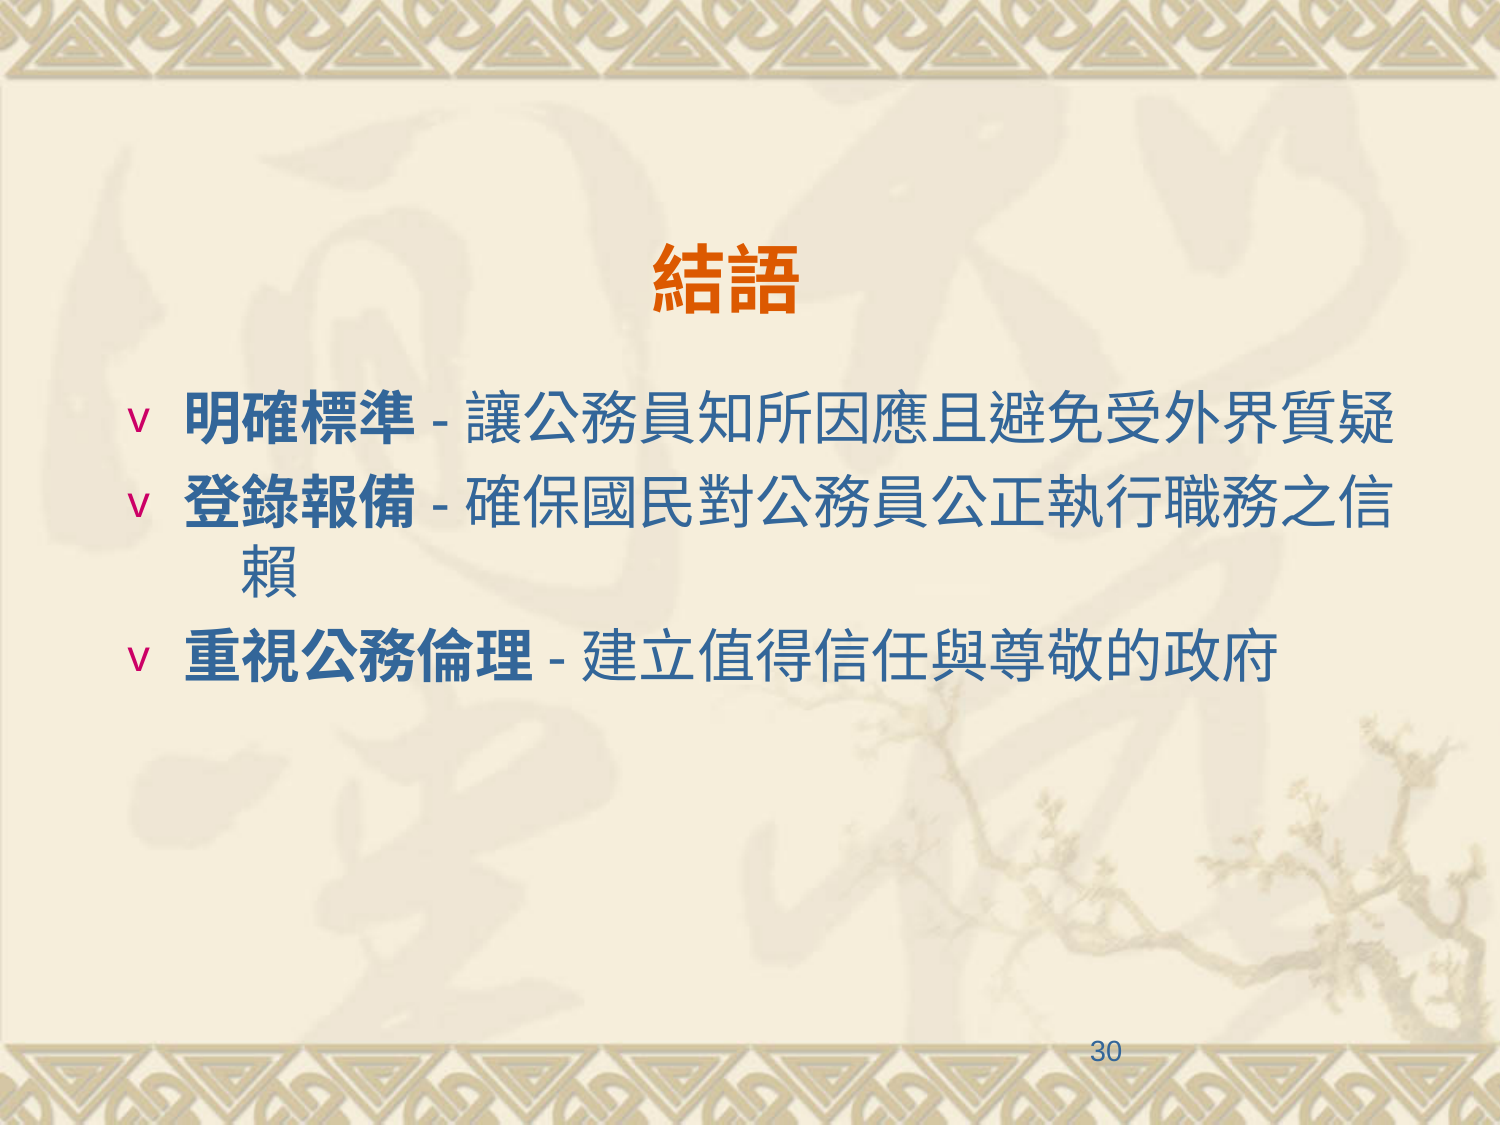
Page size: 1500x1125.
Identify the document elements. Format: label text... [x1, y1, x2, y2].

title 結語 [395, 208, 1058, 347]
list 明確標準-讓公務員知所因應且避免受外界質疑 登錄報備-確保國民對公務員公正執行職務之信賴 重視公務倫理-建立值得信任與尊敬的政府 [112, 373, 1447, 1028]
text_box [1074, 1024, 1451, 1103]
